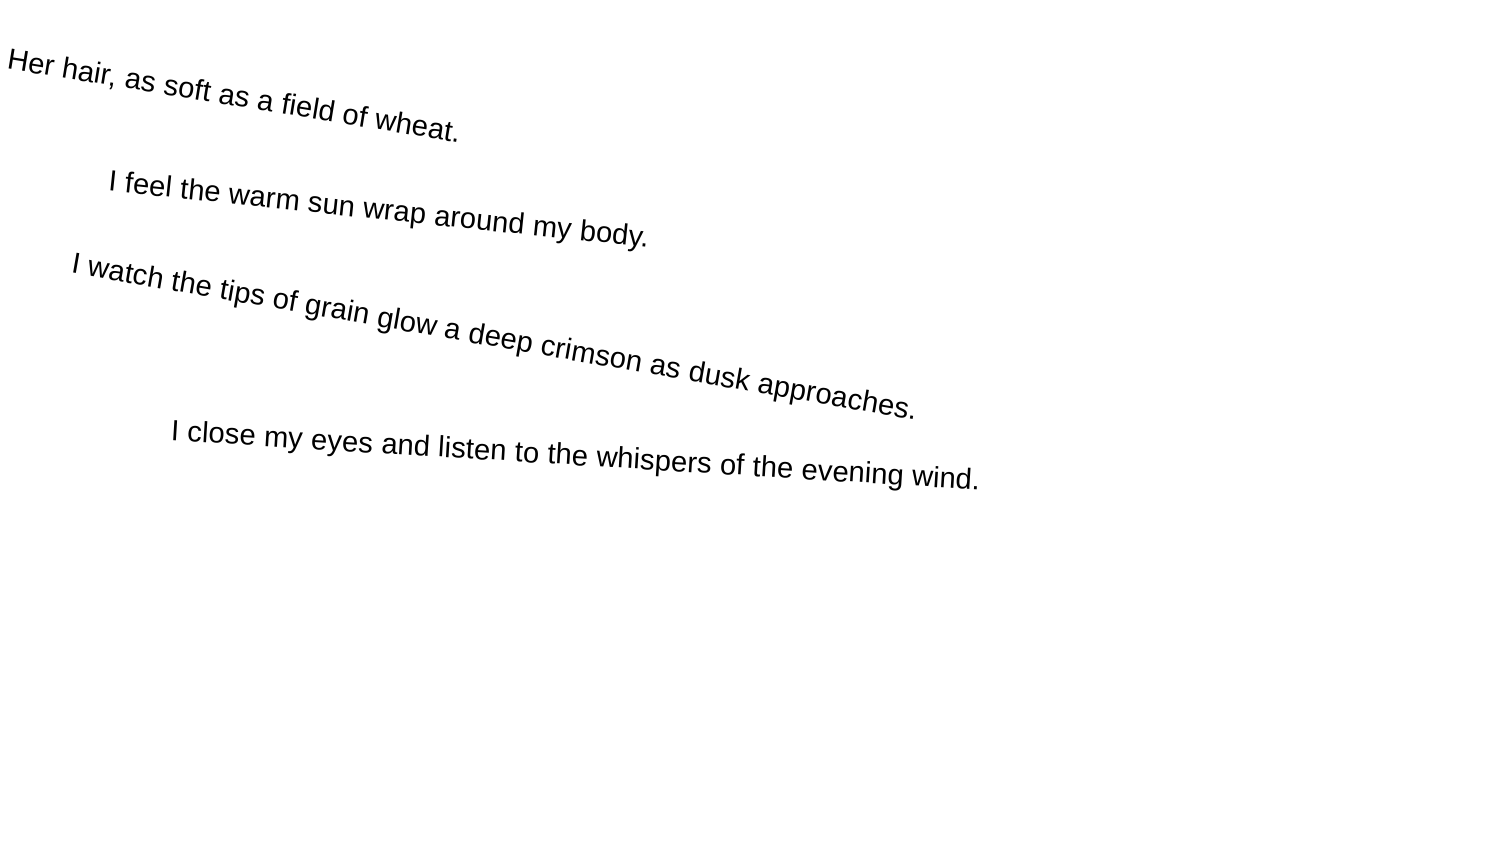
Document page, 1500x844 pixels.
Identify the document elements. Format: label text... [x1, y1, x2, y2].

text_box I feel the warm sun wrap around my body. [91, 145, 698, 266]
text_box I watch the tips of grain glow a deep crimson as dusk approaches. [52, 226, 999, 447]
text_box I close my eyes and listen to the whispers of the evening wind. [155, 395, 1024, 499]
text_box Her hair, as soft as a field of wheat. [0, 22, 560, 172]
